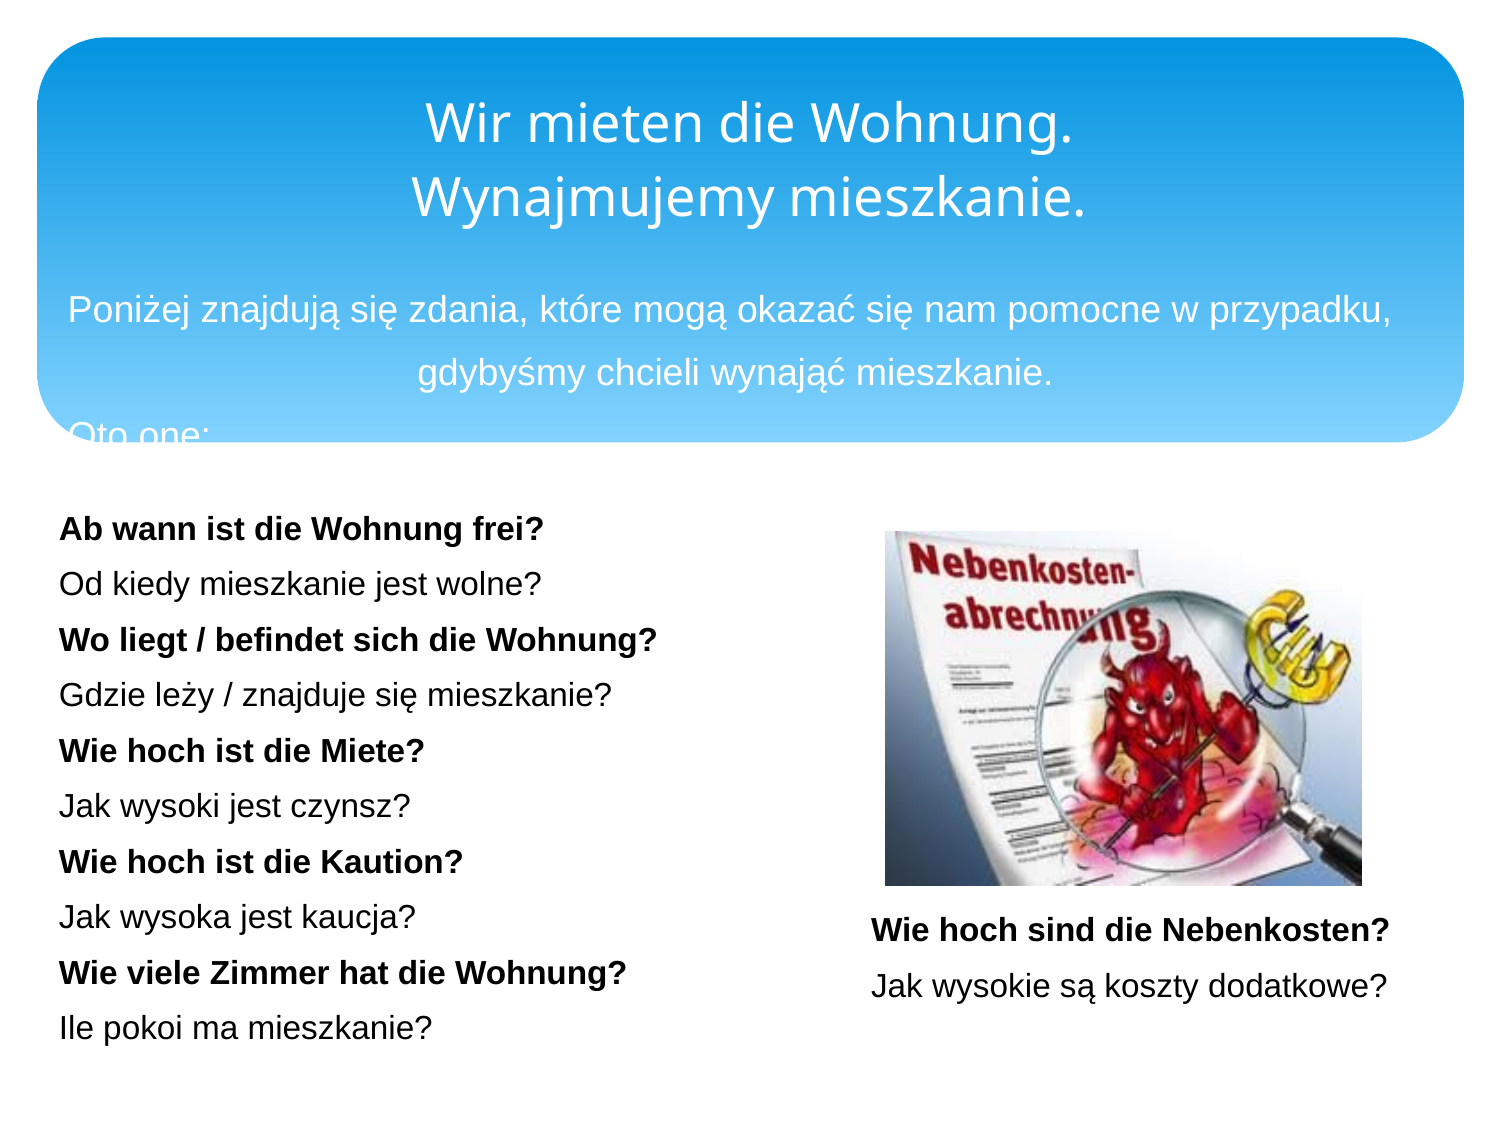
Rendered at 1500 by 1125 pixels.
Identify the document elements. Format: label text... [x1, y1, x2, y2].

text_box Wie hoch sind die Nebenkosten? Jak wysokie są koszty dodatkowe? [856, 885, 1416, 995]
subtitle Ab wann ist die Wohnung frei? Od kiedy mieszkanie jest wolne? Wo liegt / befindet sich die Wohnung? Gdzie leży / znajduje się mieszkanie? Wie hoch ist die Miete? Jak wysoki jest czynsz? Wie hoch ist die Kaution? Jak wysoka jest kaucja? Wie viele Zimmer hat die Wohnung? Ile pokoi ma mieszkanie? [59, 494, 1275, 1125]
text_box Poniżej znajdują się zdania, które mogą okazać się nam pomocne w przypadku, gdybyśmy chcieli wynająć mieszkanie. Oto one: [52, 259, 1417, 443]
title Wir mieten die Wohnung. Wynajmujemy mieszkanie. [75, 62, 1425, 254]
picture [885, 531, 1362, 886]
